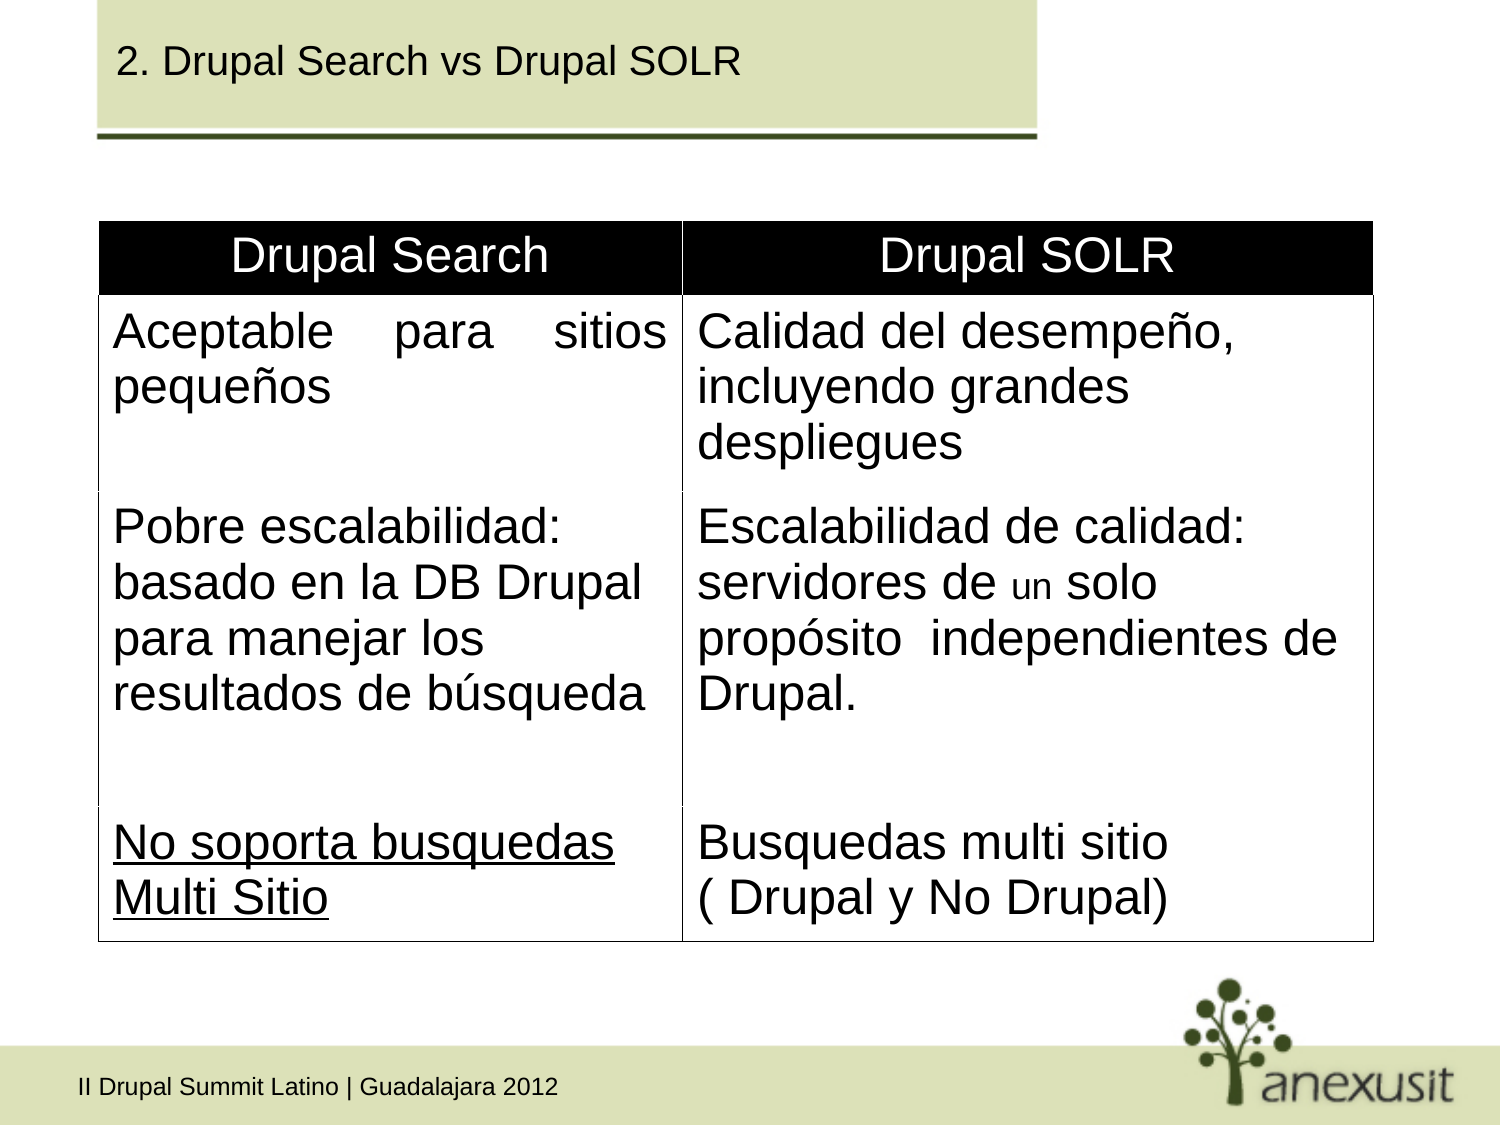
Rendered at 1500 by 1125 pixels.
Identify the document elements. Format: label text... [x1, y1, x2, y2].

text_box II Drupal Summit Latino | Guadalajara 2012 [63, 1062, 1064, 1109]
table_cell Busquedas multi sitio ( Drupal y No Drupal) [683, 807, 1373, 941]
table_cell Aceptable para sitios pequeños [99, 296, 682, 491]
table_header Drupal SOLR [683, 221, 1373, 295]
text_box 2. Drupal Search vs Drupal SOLR [100, 0, 827, 119]
table_cell Pobre escalabilidad: basado en la DB Drupal para manejar los resultados de búsqueda [99, 492, 682, 806]
table_cell Escalabilidad de calidad: servidores de un solo propósito independientes de Drupal. [683, 492, 1373, 806]
picture [0, 0, 1500, 1125]
table_cell No soporta busquedas Multi Sitio [99, 807, 682, 941]
table_header Drupal Search [99, 221, 682, 295]
table_cell Calidad del desempeño, incluyendo grandes despliegues [683, 296, 1373, 491]
